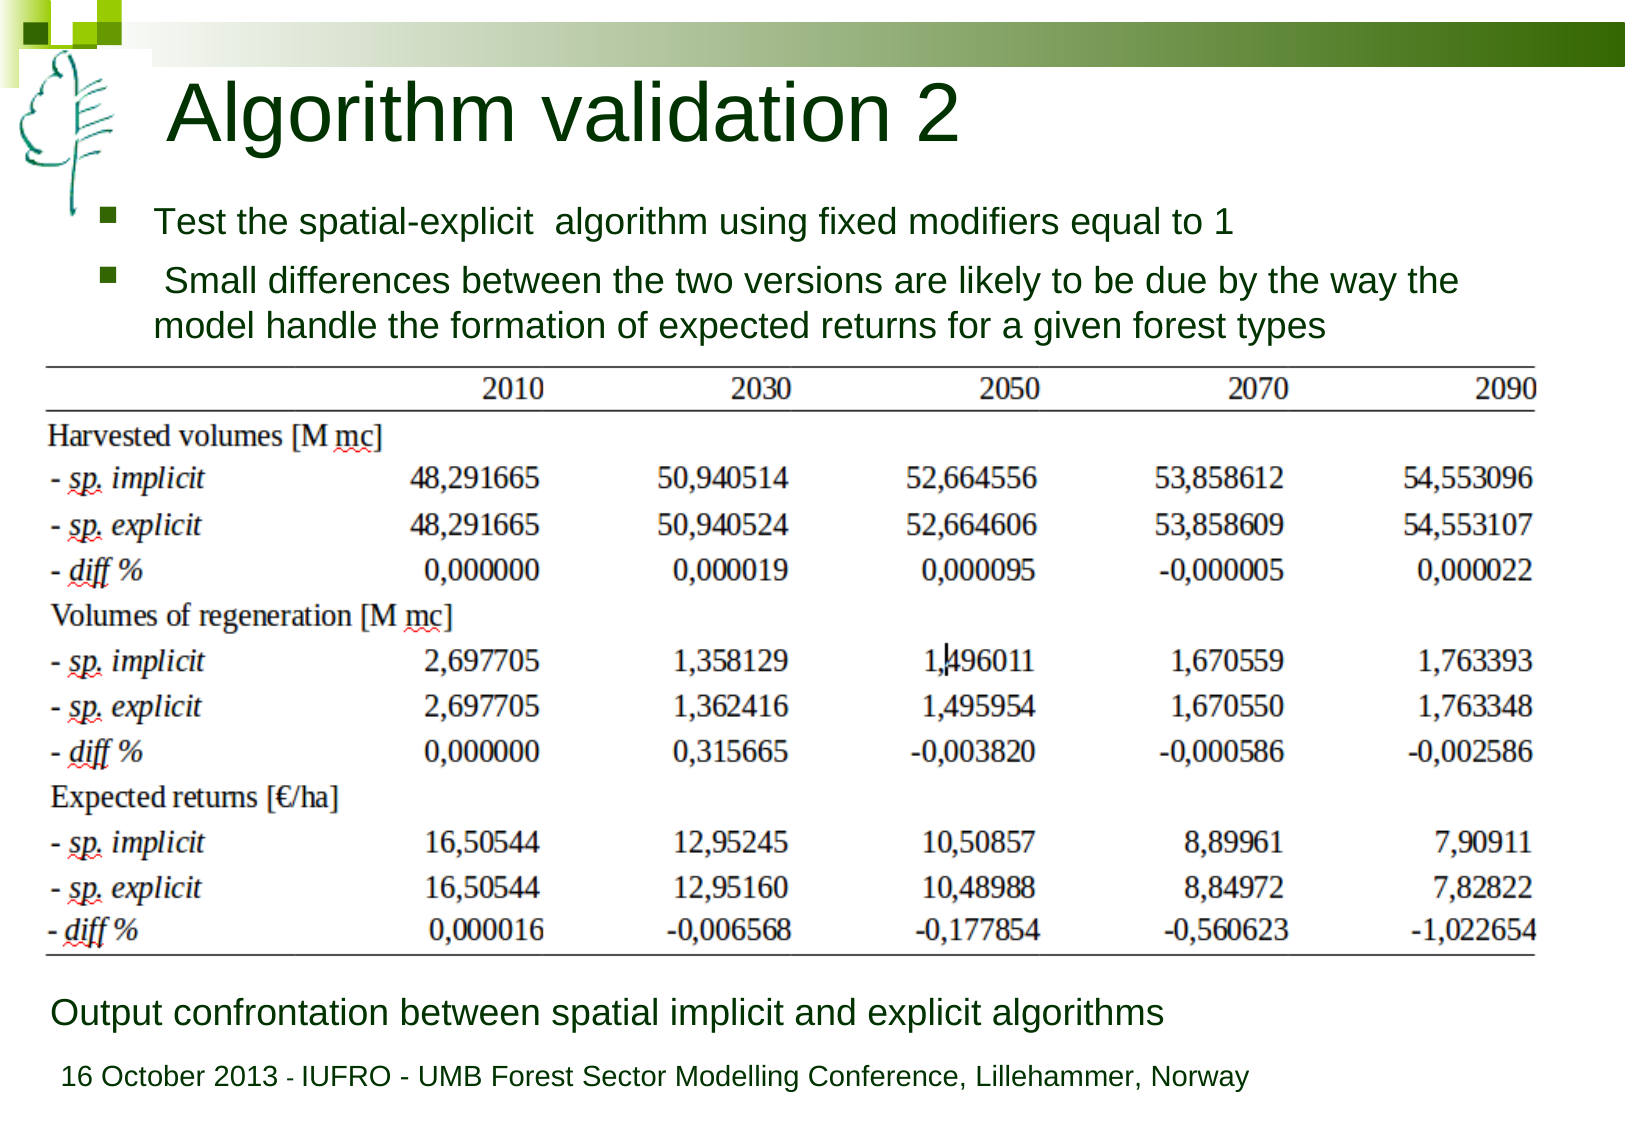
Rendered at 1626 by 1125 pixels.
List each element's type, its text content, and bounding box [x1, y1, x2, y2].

picture [35, 354, 1552, 967]
text_box Output confrontation between spatial implicit and explicit algorithms [35, 980, 1524, 1041]
title Algorithm validation 2 [152, 49, 1626, 166]
picture [19, 49, 152, 220]
list Test the spatial-explicit algorithm using fixed modifiers equal to 1 Small differences between the two versions are likely to be due by the way the model handle the formation of expected returns for a given forest types [82, 188, 1546, 354]
